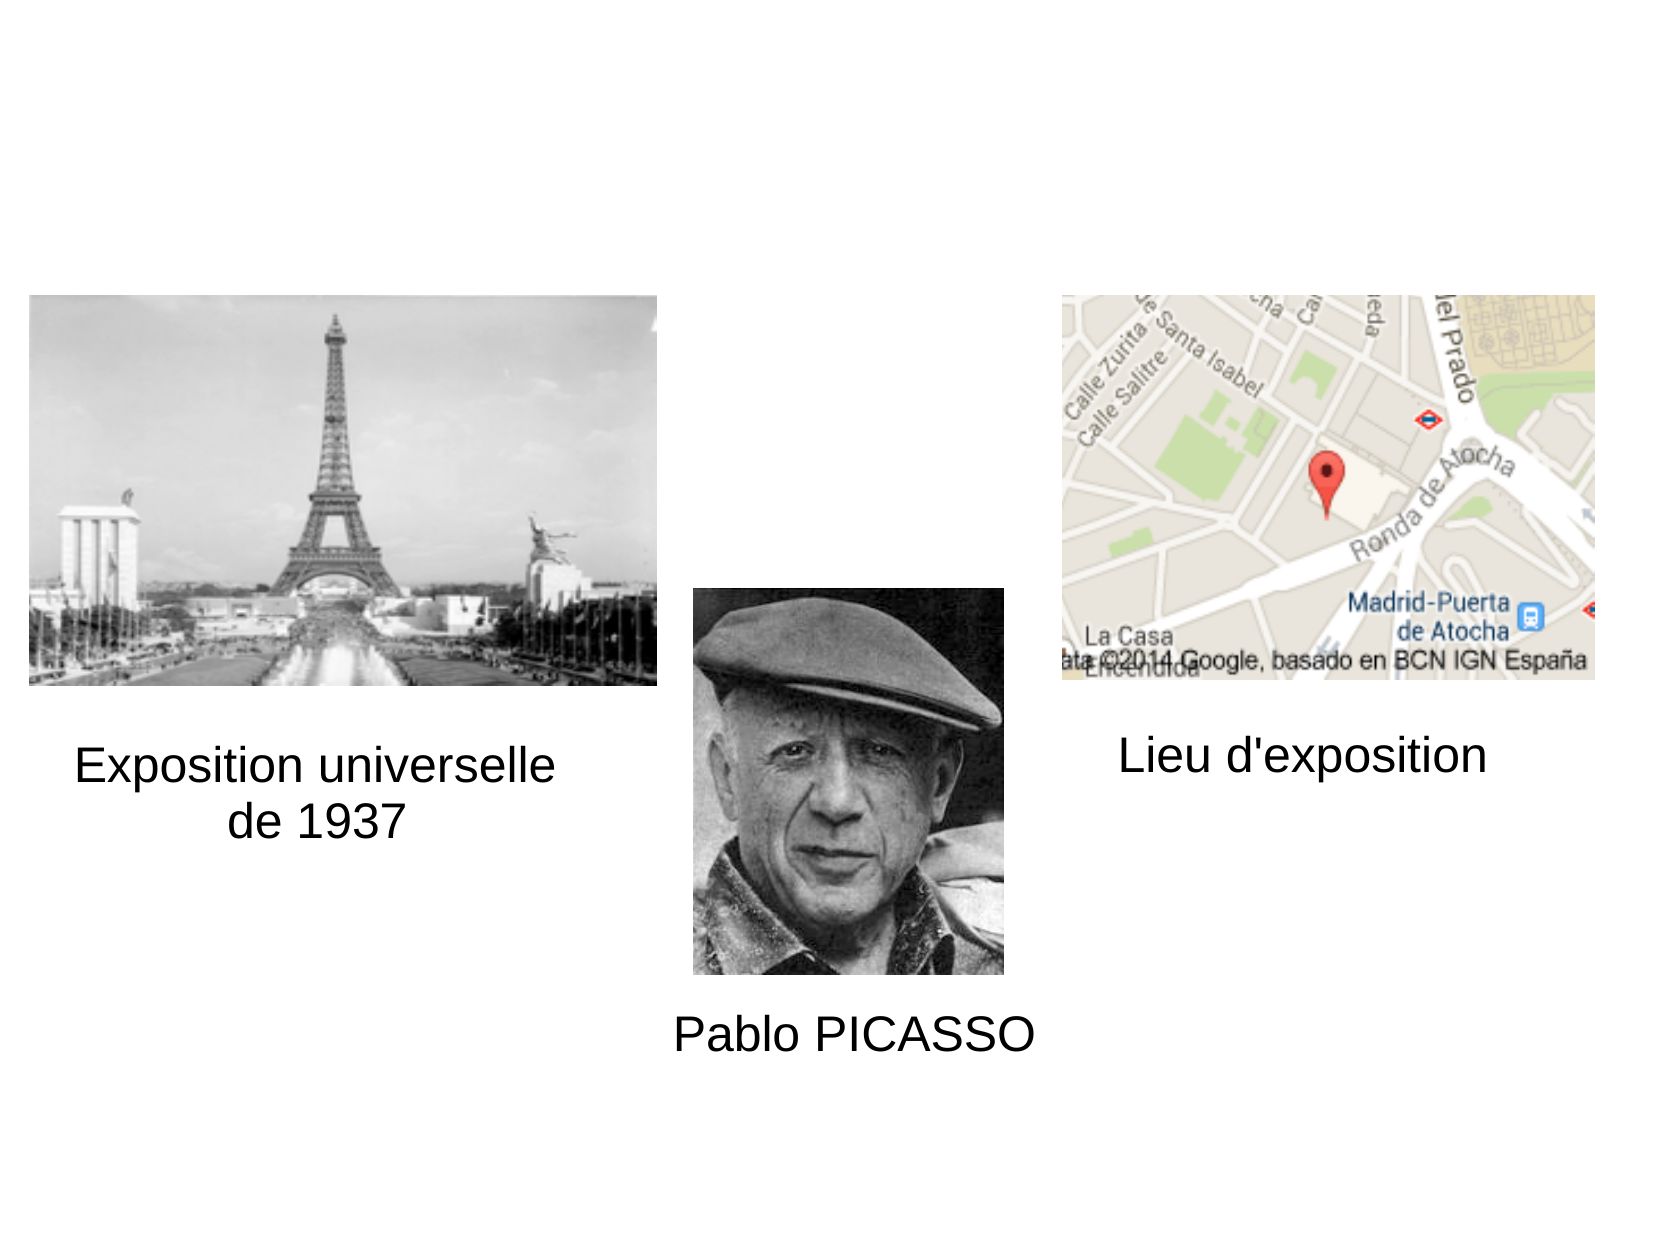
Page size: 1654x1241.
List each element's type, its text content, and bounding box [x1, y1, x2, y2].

picture [1571, 295, 1595, 680]
text_box Exposition universelle de 1937 [59, 729, 592, 857]
picture [29, 295, 82, 686]
subtitle Lieu d'exposition Pablo PICASSO [82, 290, 1571, 1109]
